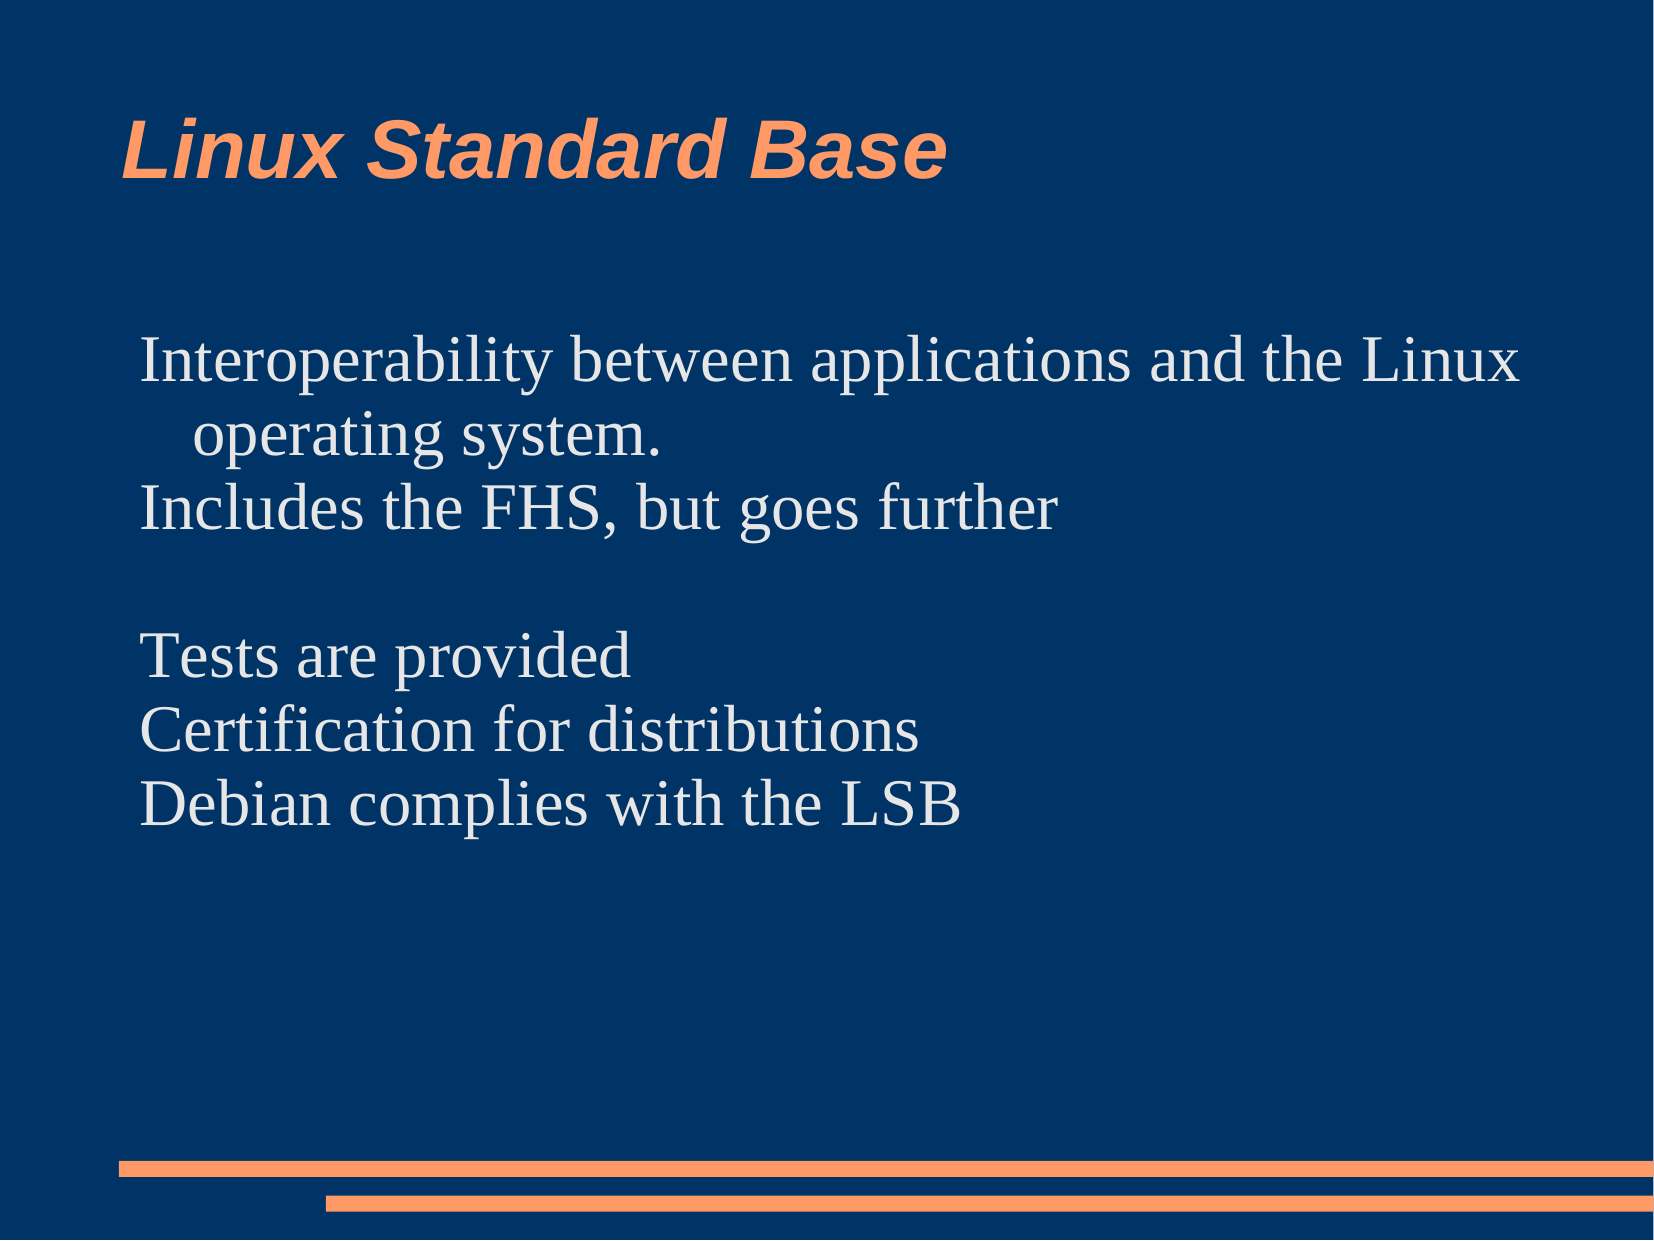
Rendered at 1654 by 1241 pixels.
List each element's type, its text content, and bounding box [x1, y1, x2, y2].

title Linux Standard Base [121, 53, 1534, 247]
list Interoperability between applications and the Linux operating system. Includes the FHS, but goes further Tests are provided Certification for distributions Debian complies with the LSB [121, 322, 1561, 1118]
